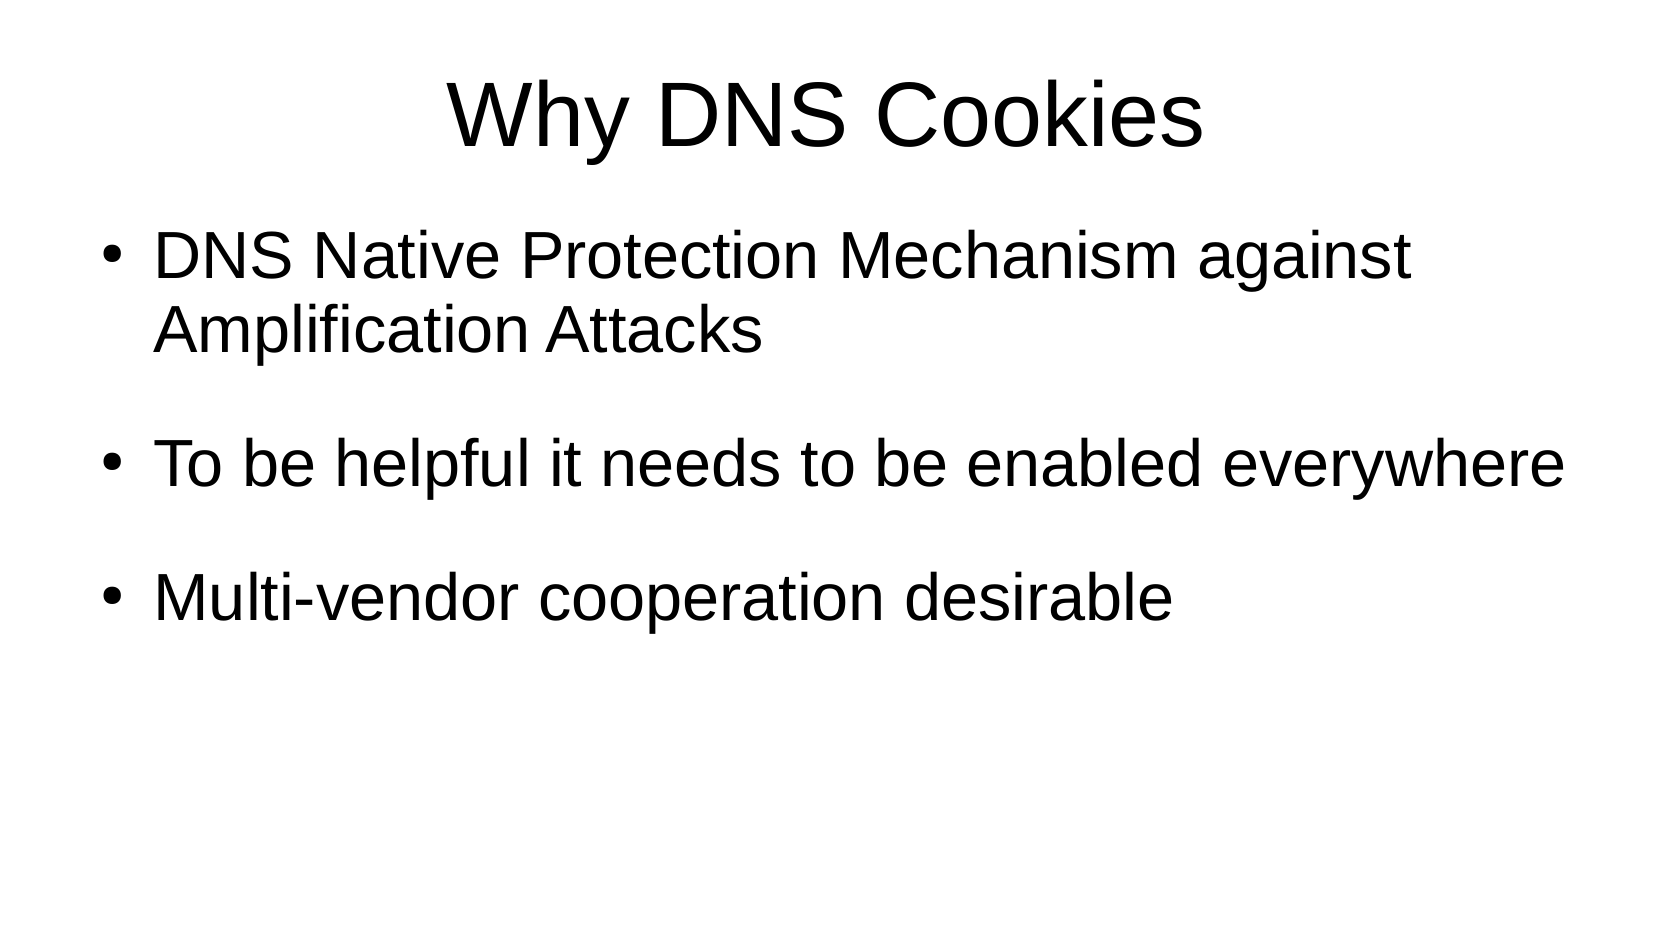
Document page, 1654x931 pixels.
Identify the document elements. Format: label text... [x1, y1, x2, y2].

list DNS Native Protection Mechanism against Amplification Attacks To be helpful it needs to be enabled everywhere Multi-vendor cooperation desirable [82, 217, 1571, 758]
title Why DNS Cookies [82, 37, 1571, 193]
